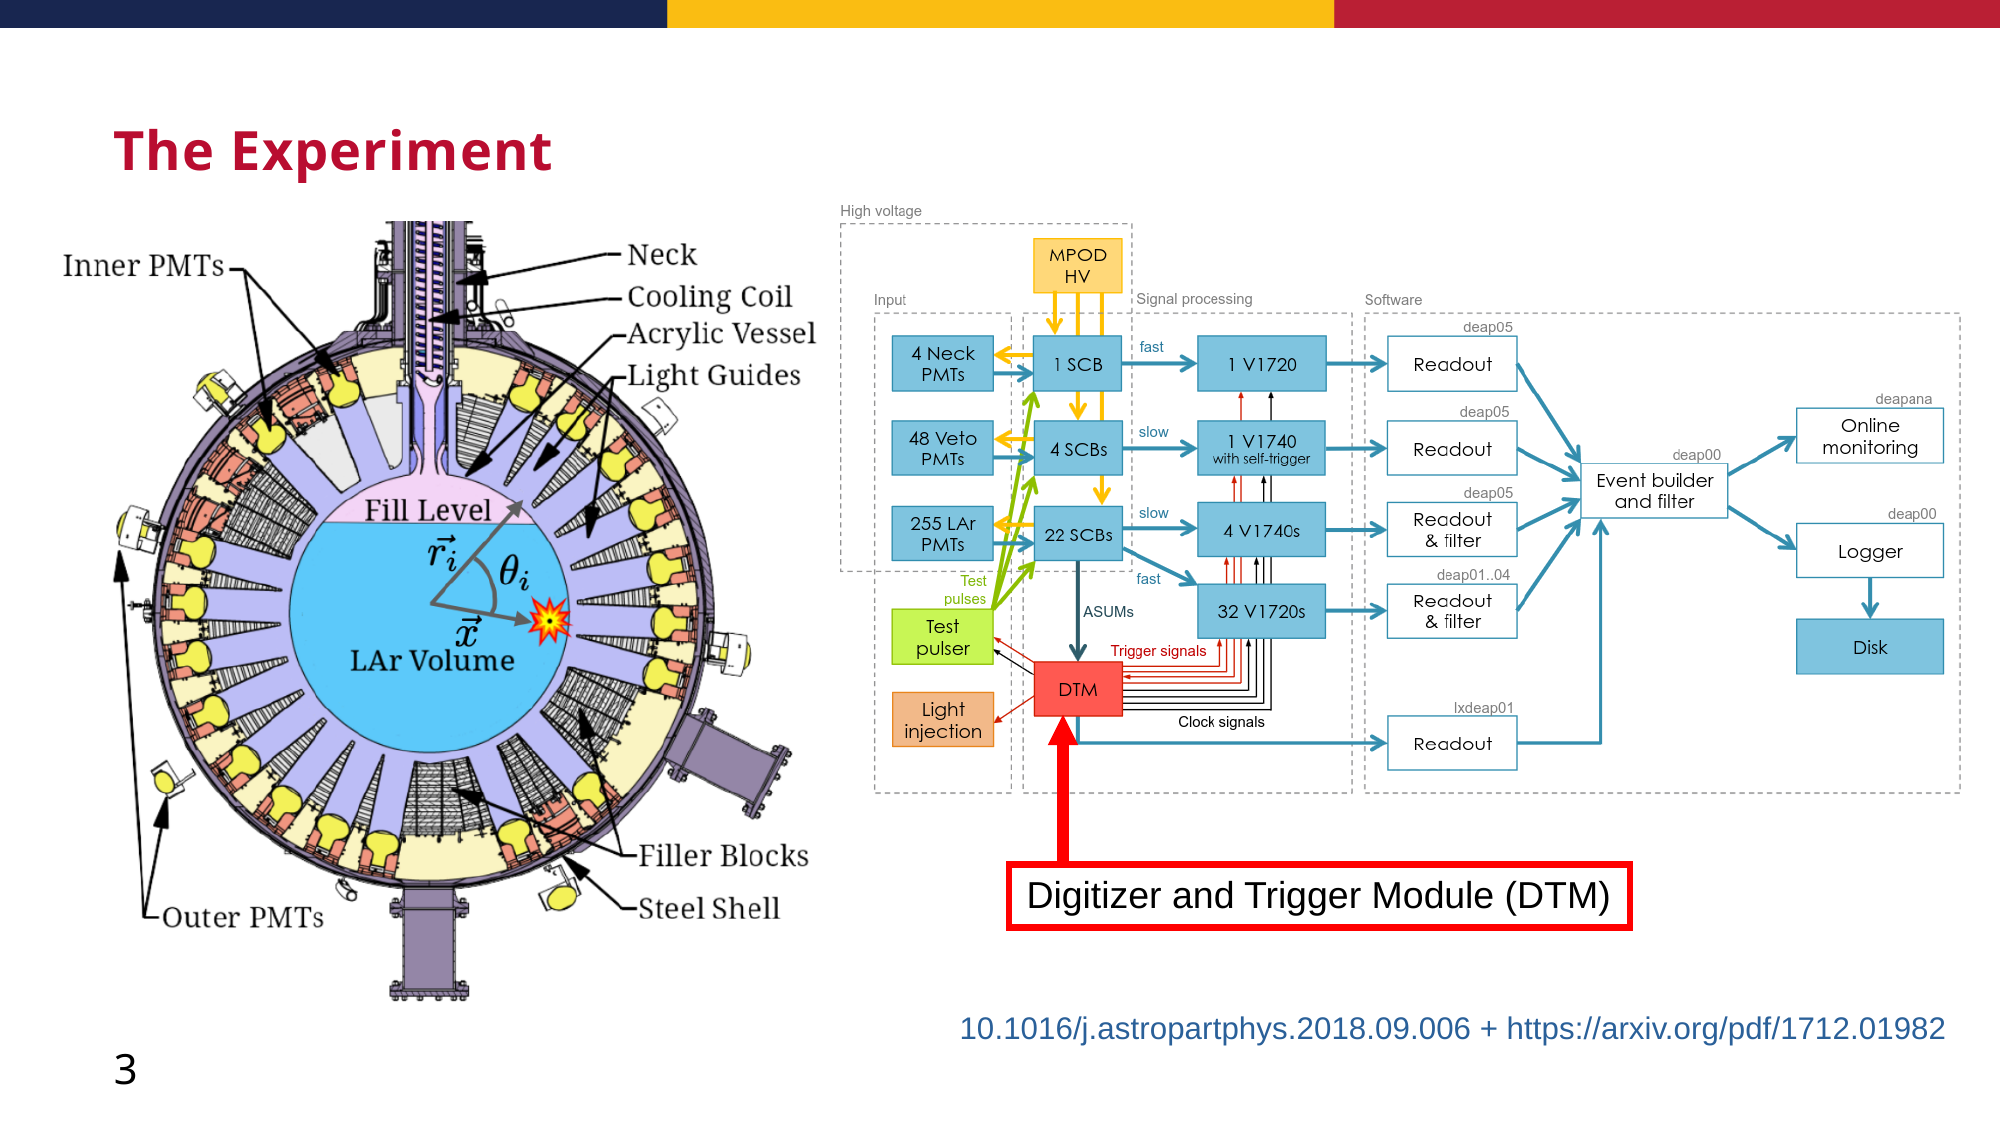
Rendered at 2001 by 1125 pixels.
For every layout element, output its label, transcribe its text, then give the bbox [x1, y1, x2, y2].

text_box 10.1016/j.astropartphys.2018.09.006 + https://arxiv.org/pdf/1712.01982 [944, 1003, 1957, 1054]
picture [11, 183, 1990, 1002]
title The Experiment [98, 115, 1886, 219]
slide_number <number> [99, 1035, 190, 1092]
text_box Digitizer and Trigger Module (DTM) [1008, 864, 1631, 928]
picture [0, 0, 2000, 28]
